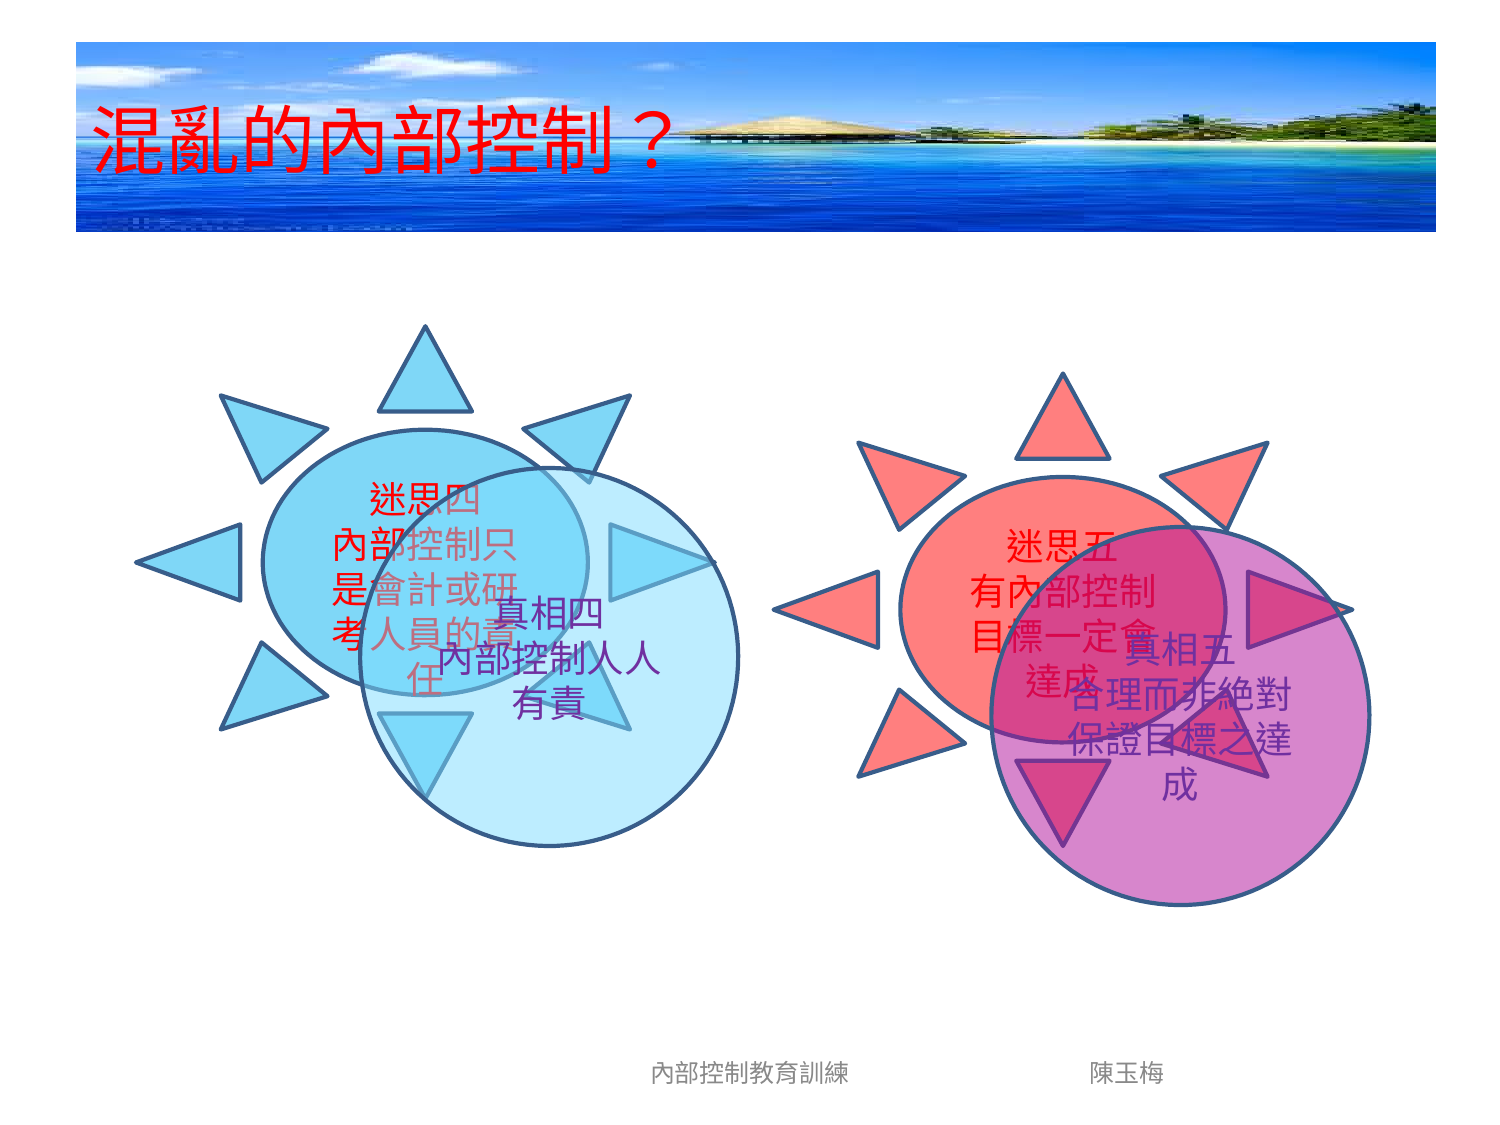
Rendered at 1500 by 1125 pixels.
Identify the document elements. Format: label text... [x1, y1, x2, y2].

title 混亂的內部控制？ [75, 45, 1426, 233]
text_box 迷思四 內部控制只是會計或研考人員的責任 [523, 395, 631, 473]
text_box 迷思四 內部控制只是會計或研考人員的責任 [135, 524, 241, 601]
text_box 迷思五 有內部控制目標一定會達成 [858, 442, 966, 530]
text_box 迷思四 內部控制只是會計或研考人員的責任 [378, 326, 473, 412]
text_box 迷思五 有內部控制目標一定會達成 [1160, 442, 1268, 530]
text_box 陳玉梅 [1074, 1042, 1426, 1103]
text_box 真相五 合理而非絶對保證目標之達成 [991, 527, 1370, 906]
text_box 迷思五 有內部控制目標一定會達成 [773, 571, 878, 648]
text_box 迷思五 有內部控制目標一定會達成 [900, 476, 1191, 729]
text_box 迷思四 內部控制只是會計或研考人員的責任 [220, 642, 328, 730]
text_box 迷思五 有內部控制目標一定會達成 [1016, 373, 1110, 459]
text_box 內部控制教育訓練 [512, 1042, 988, 1103]
text_box 迷思四 內部控制只是會計或研考人員的責任 [220, 395, 328, 483]
text_box 迷思四 內部控制只是會計或研考人員的責任 [262, 429, 540, 685]
text_box 迷思五 有內部控制目標一定會達成 [858, 689, 966, 777]
text_box 真相四 內部控制人人有責 [360, 468, 739, 847]
